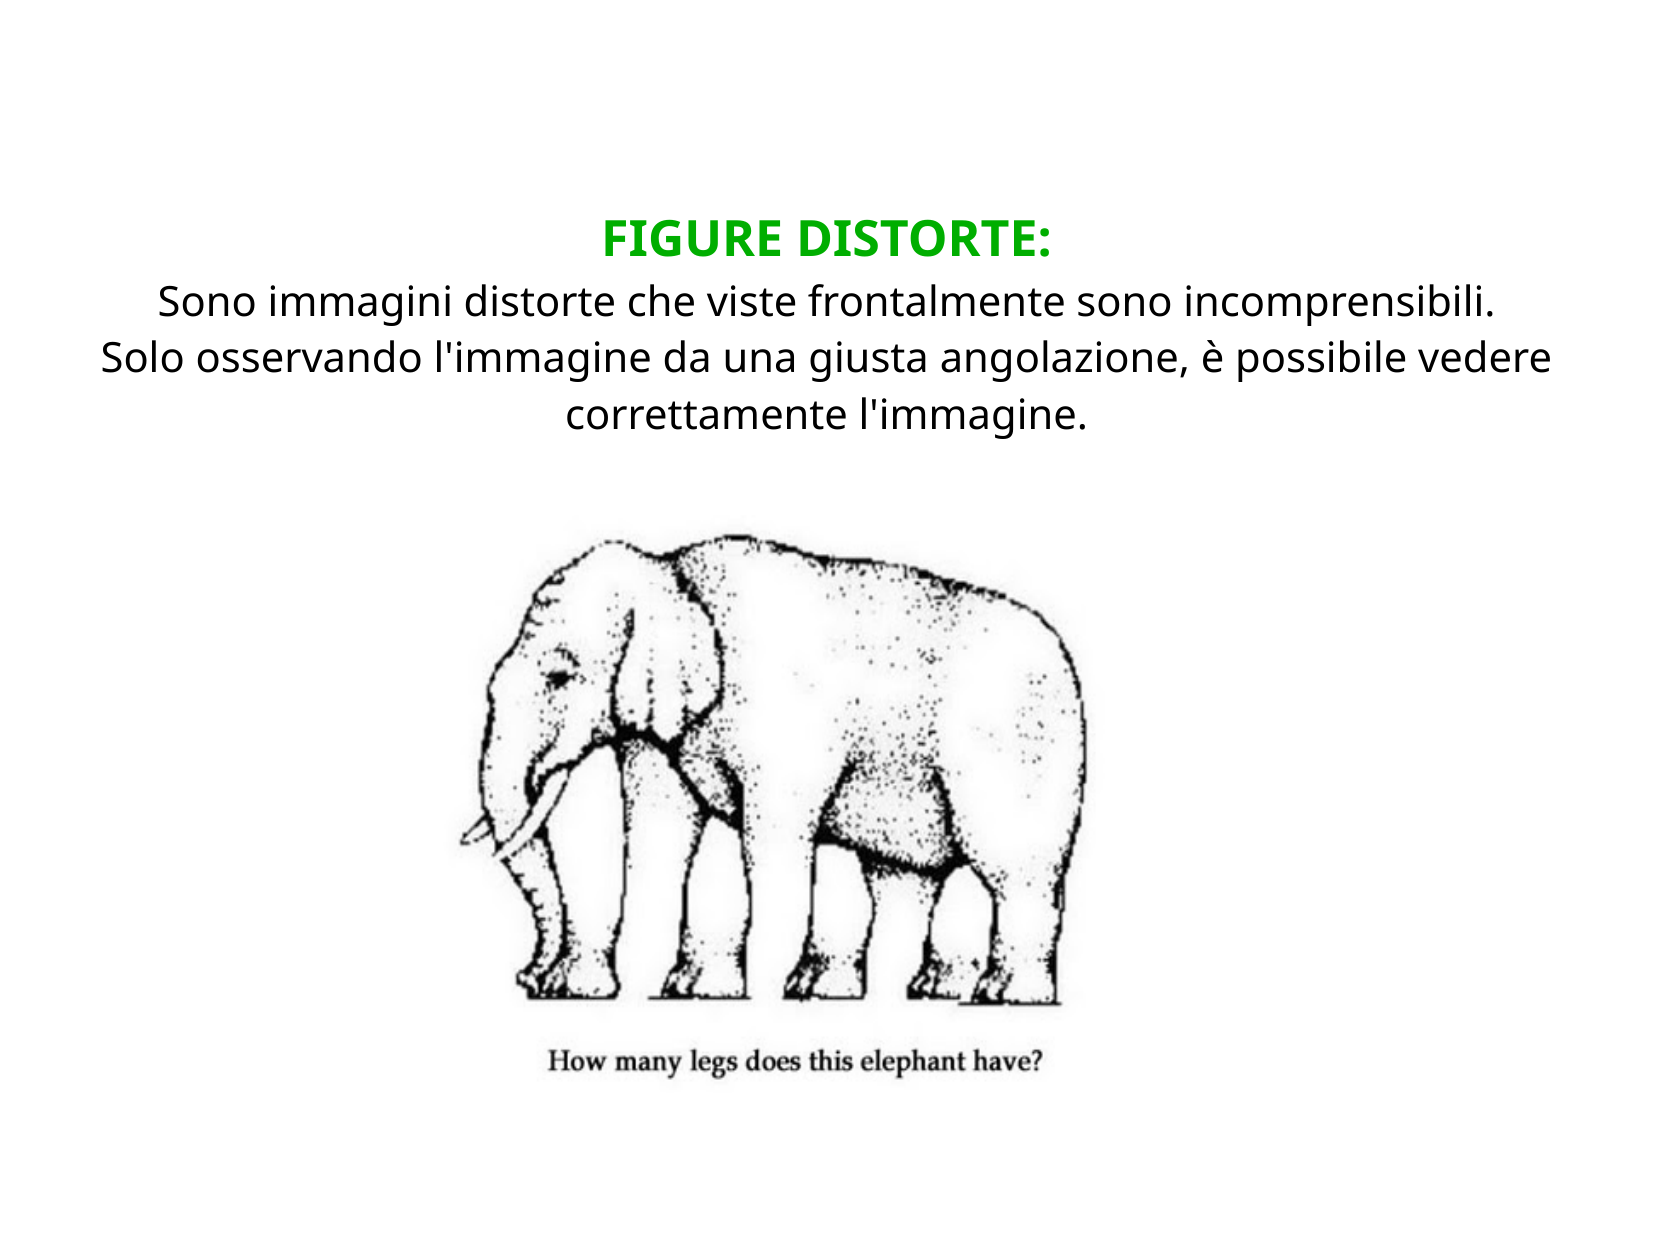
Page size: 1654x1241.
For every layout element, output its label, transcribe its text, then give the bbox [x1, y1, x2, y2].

subtitle FIGURE DISTORTE: Sono immagini distorte che viste frontalmente sono incomprensibili. Solo osservando l'immagine da una giusta angolazione, è possibile vedere correttamente l'immagine. [82, 56, 1571, 1102]
picture [442, 501, 1123, 1093]
